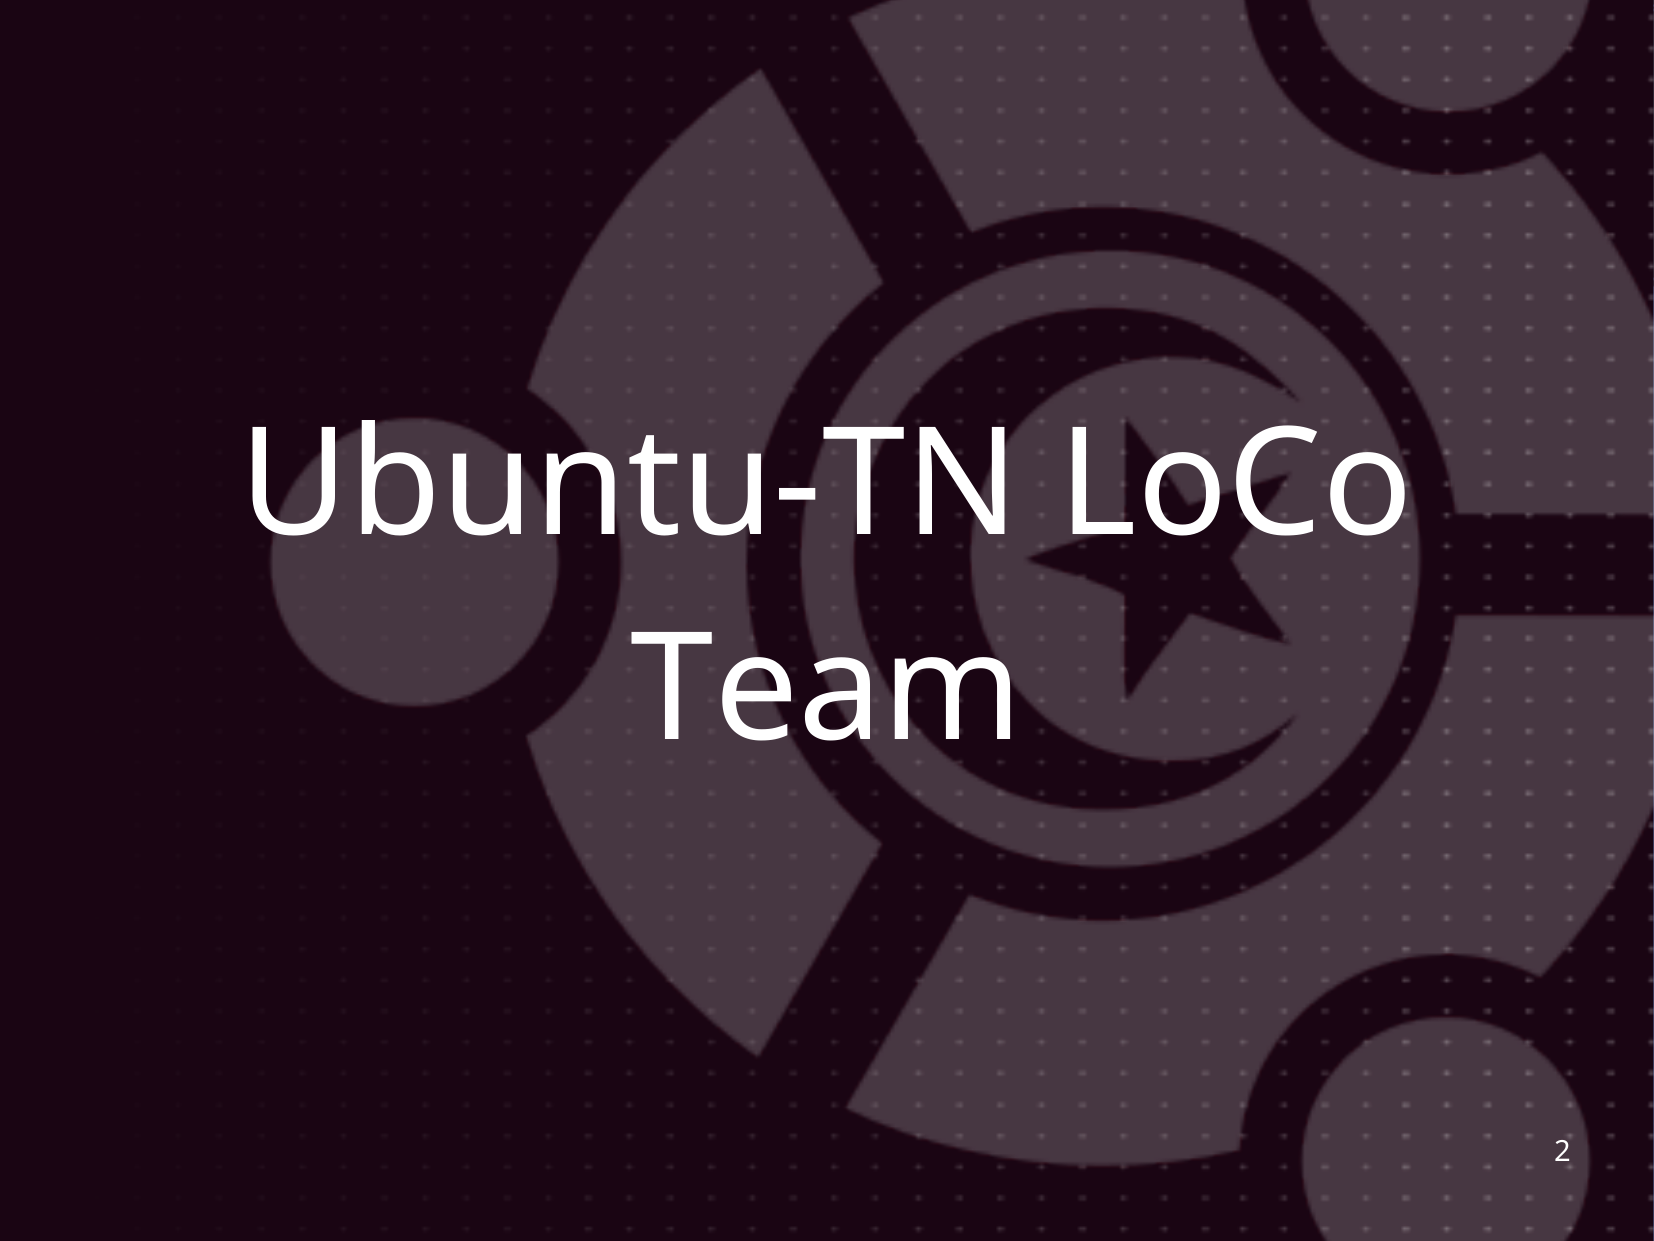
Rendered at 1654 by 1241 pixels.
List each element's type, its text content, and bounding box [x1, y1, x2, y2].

picture [0, 0, 1654, 1241]
subtitle Ubuntu-TN LoCo Team [82, 49, 1571, 1109]
